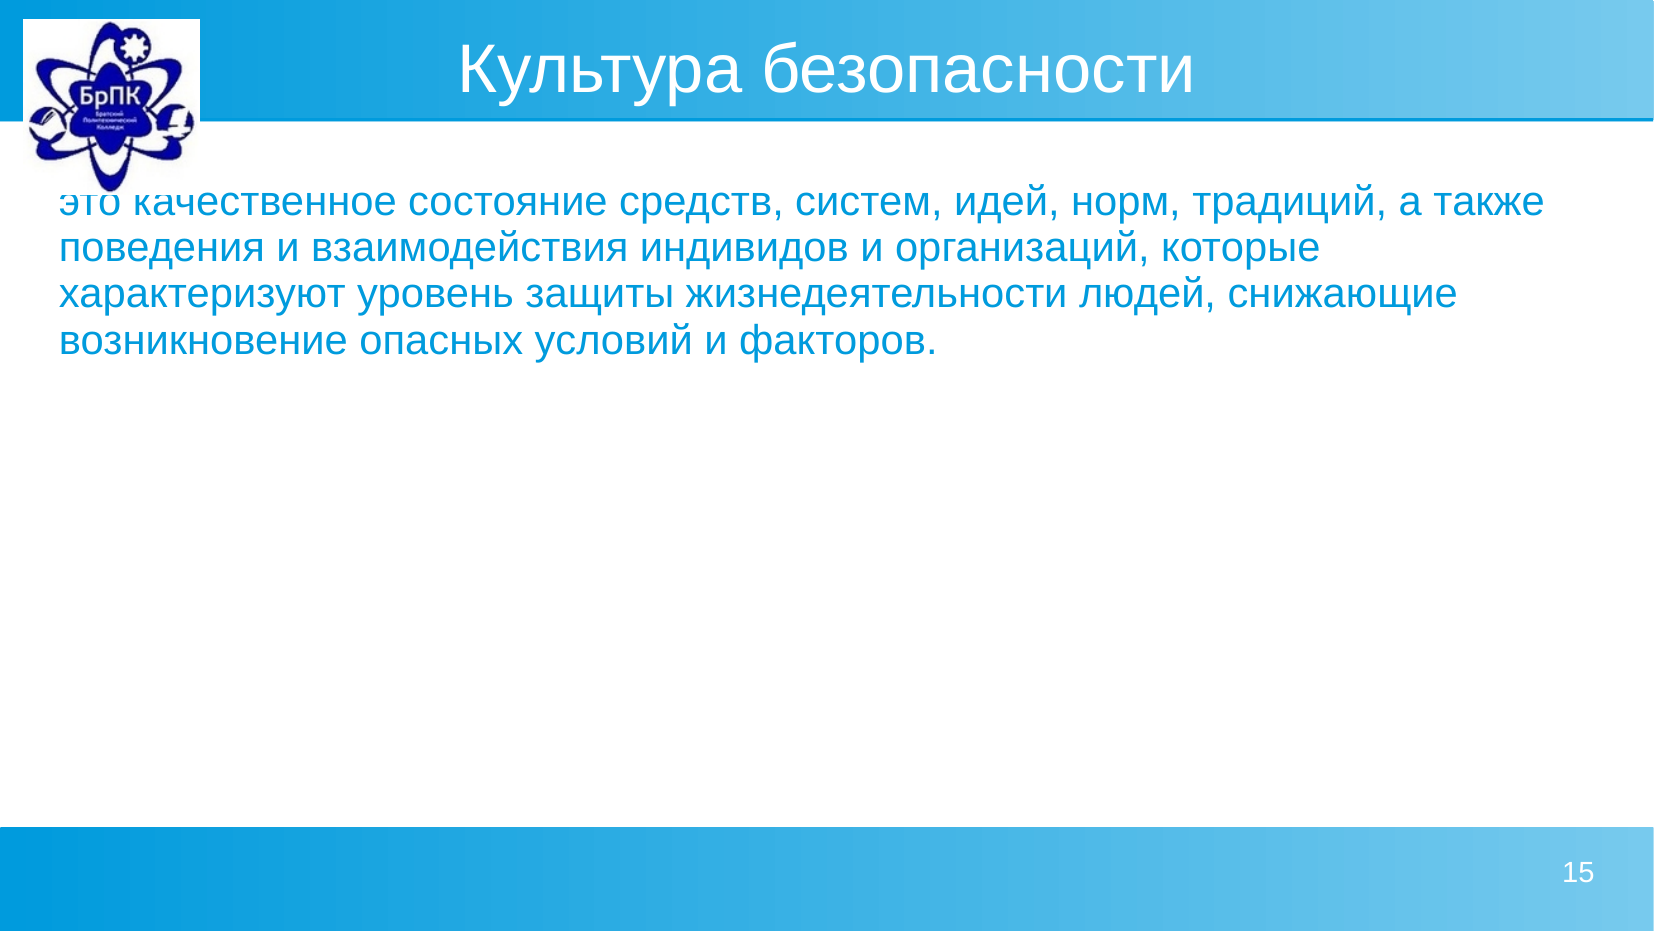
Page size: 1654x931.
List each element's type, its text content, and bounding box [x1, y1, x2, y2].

picture [23, 20, 200, 195]
title Культура безопасности [200, 30, 1595, 108]
list это качественное состояние средств, систем, идей, норм, традиций, а также поведения и взаимодействия индивидов и организаций, которые характеризуют уровень защиты жизнедеятельности людей, снижающие возникновение опасных условий и факторов. [59, 177, 1595, 768]
